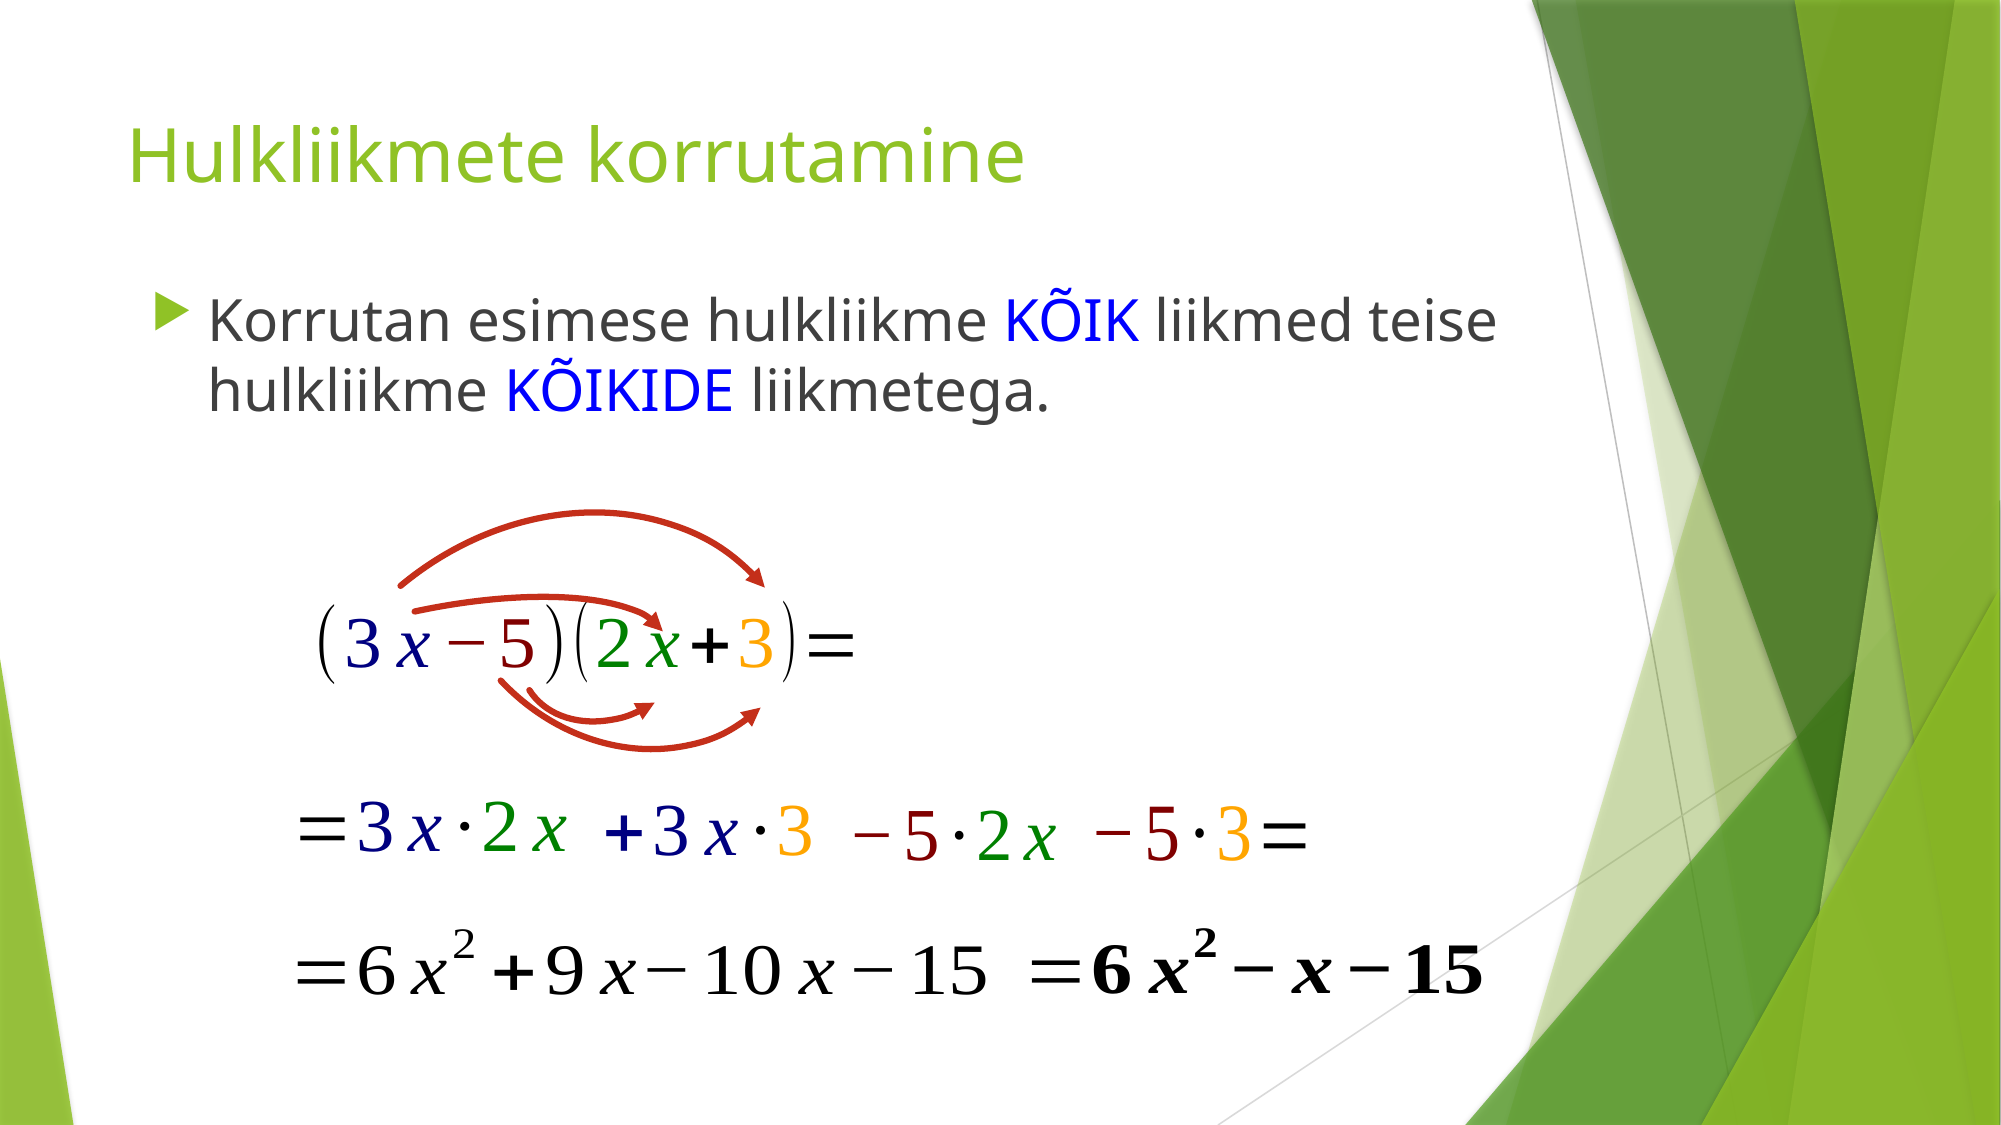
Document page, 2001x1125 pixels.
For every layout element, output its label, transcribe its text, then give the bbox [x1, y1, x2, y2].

chart [263, 783, 1332, 878]
chart [296, 597, 881, 689]
chart [258, 919, 1507, 1012]
list Korrutan esimese hulkliikme KÕIK liikmed teise hulkliikme KÕIKIDE liikmetega. [136, 275, 1565, 505]
title Hulkliikmete korrutamine [111, 99, 1522, 317]
